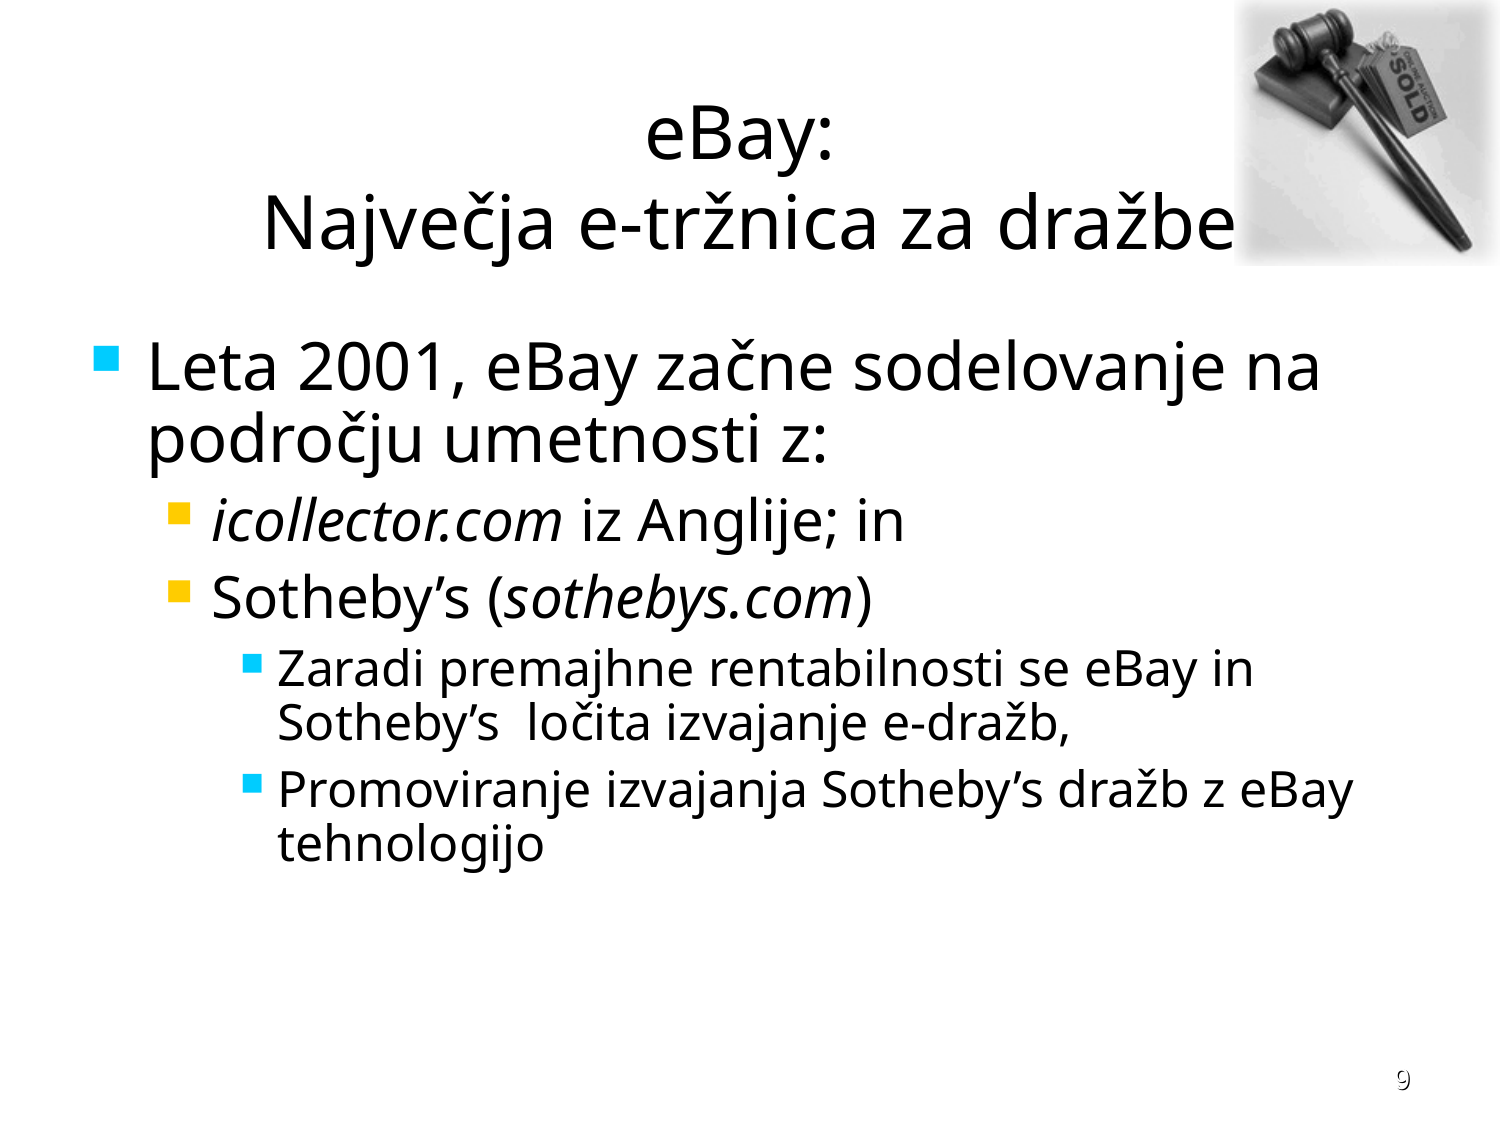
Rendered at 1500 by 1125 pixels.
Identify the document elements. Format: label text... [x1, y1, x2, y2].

text_box <number> [1074, 1024, 1426, 1103]
list Leta 2001, eBay začne sodelovanje na področju umetnosti z: icollector.com iz Anglije; in Sotheby’s (sothebys.com) Zaradi premajhne rentabilnosti se eBay in Sotheby’s ločita izvajanje e-dražb, Promoviranje izvajanja Sotheby’s dražb z eBay tehnologijo [75, 324, 1426, 1001]
picture [1234, 0, 1500, 266]
title eBay: Največja e-tržnica za dražbe [75, 62, 1426, 288]
